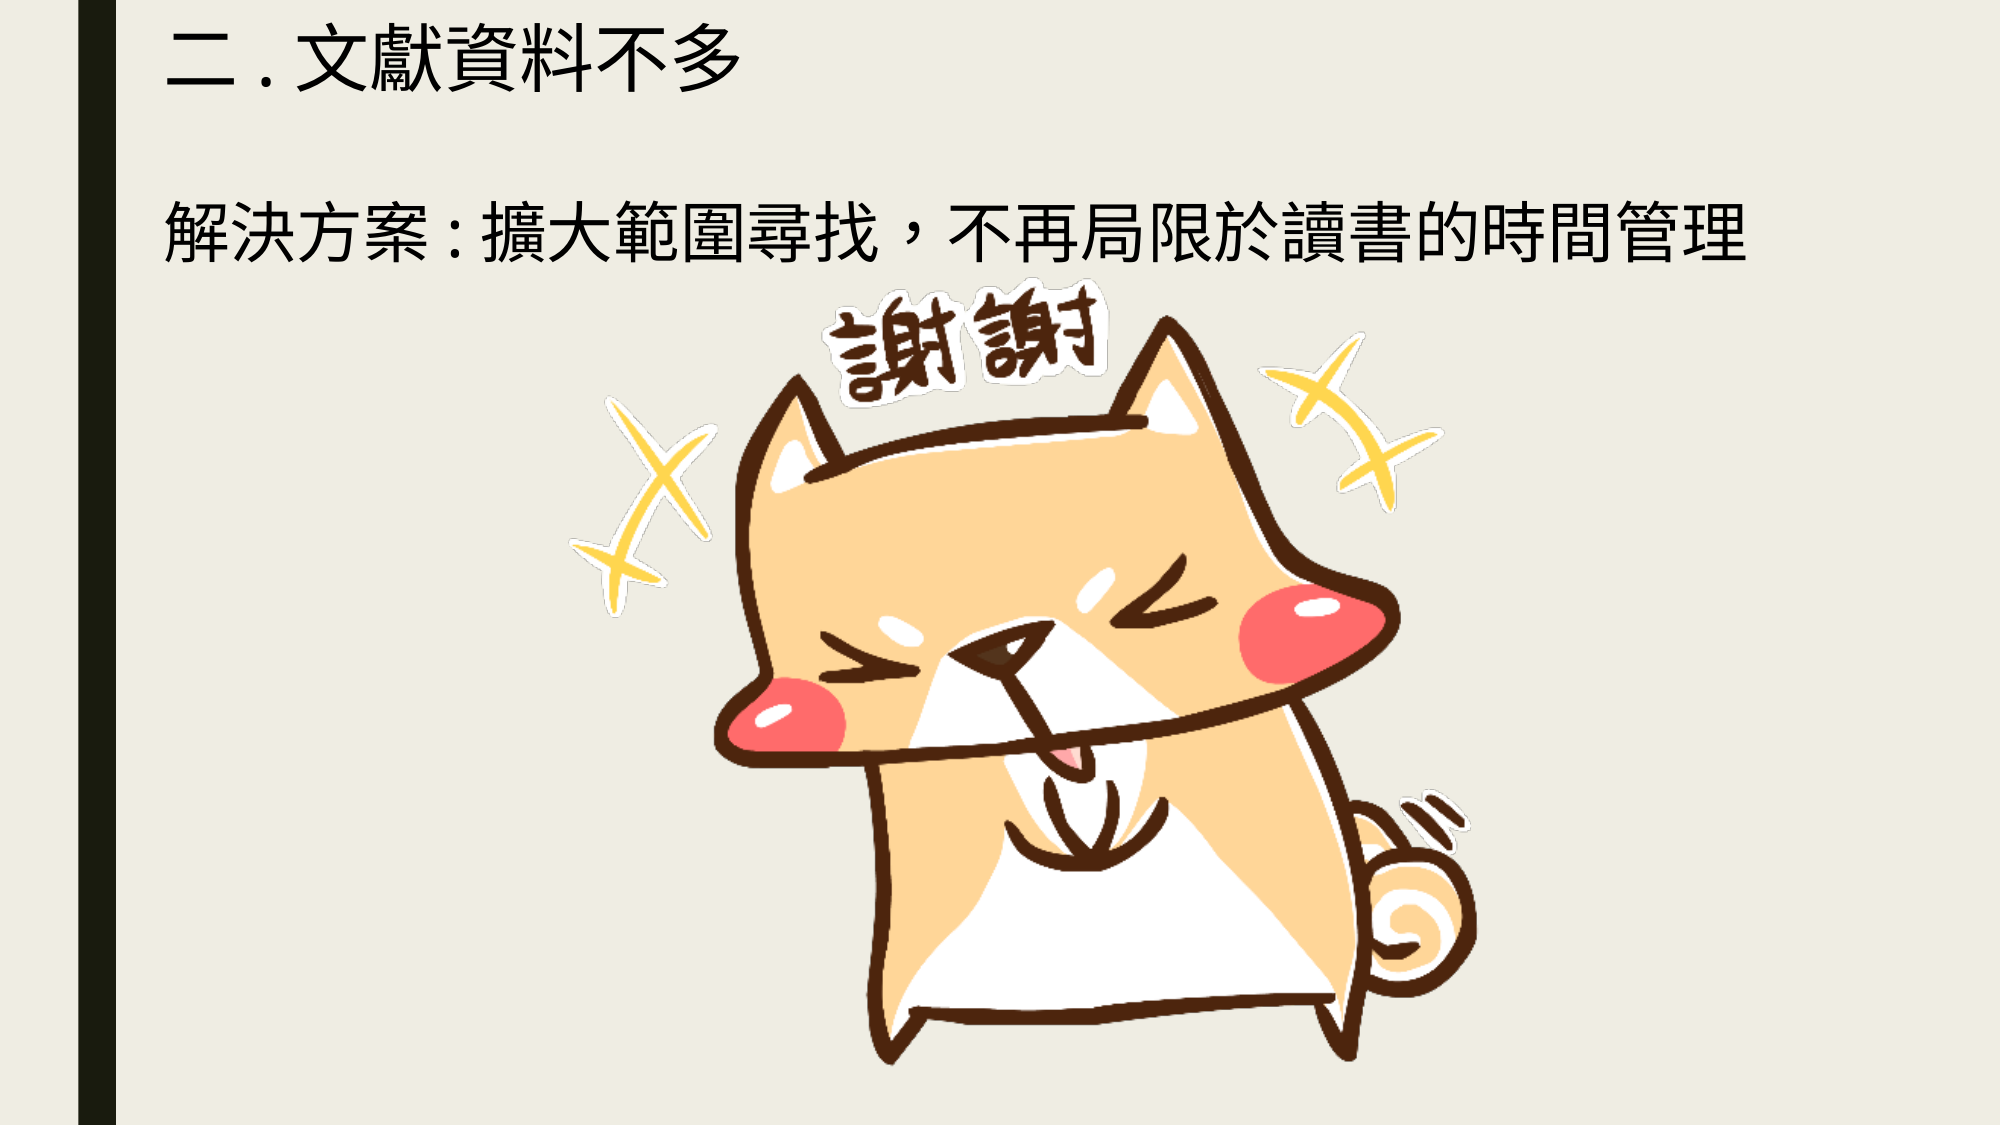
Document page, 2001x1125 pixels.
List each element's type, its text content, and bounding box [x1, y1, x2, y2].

picture [529, 232, 1521, 1086]
text_box 二.文獻資料不多 解決方案:擴大範圍尋找，不再局限於讀書的時間管理 [148, 3, 1852, 279]
text_box 二.文獻資料不多 解決方案:擴大範圍尋找，不再局限於讀書的時間管理 [690, 208, 736, 232]
